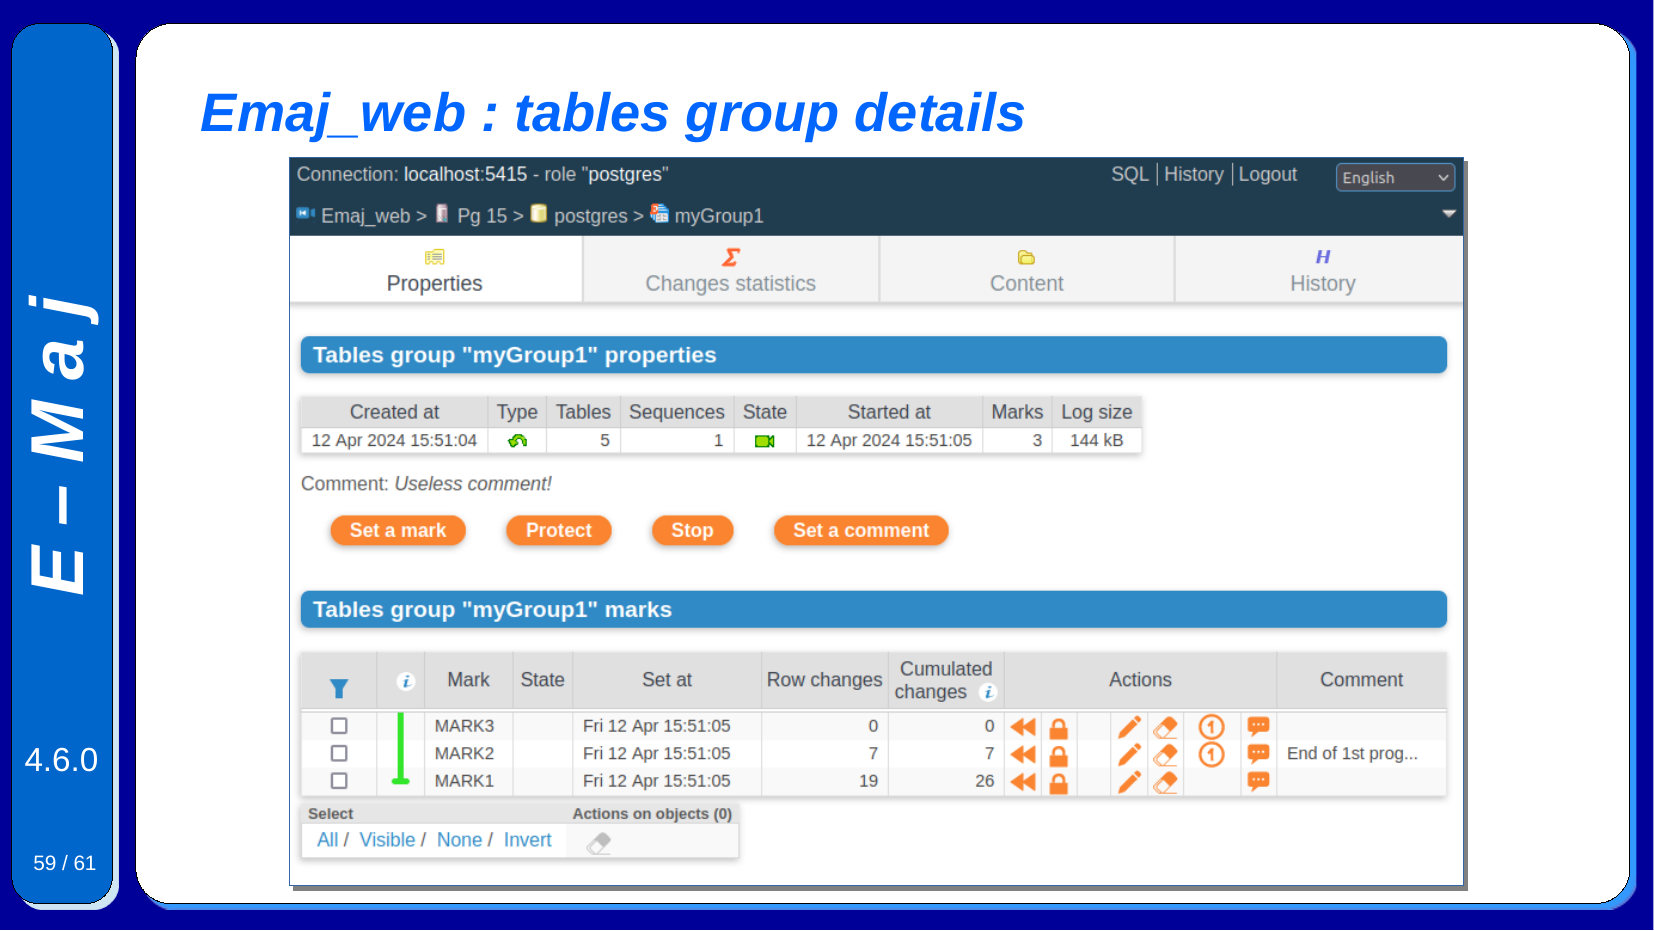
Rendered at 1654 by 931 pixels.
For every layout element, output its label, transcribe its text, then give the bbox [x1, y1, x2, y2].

picture [289, 157, 1464, 886]
title Emaj_web : tables group details [200, 34, 1575, 191]
